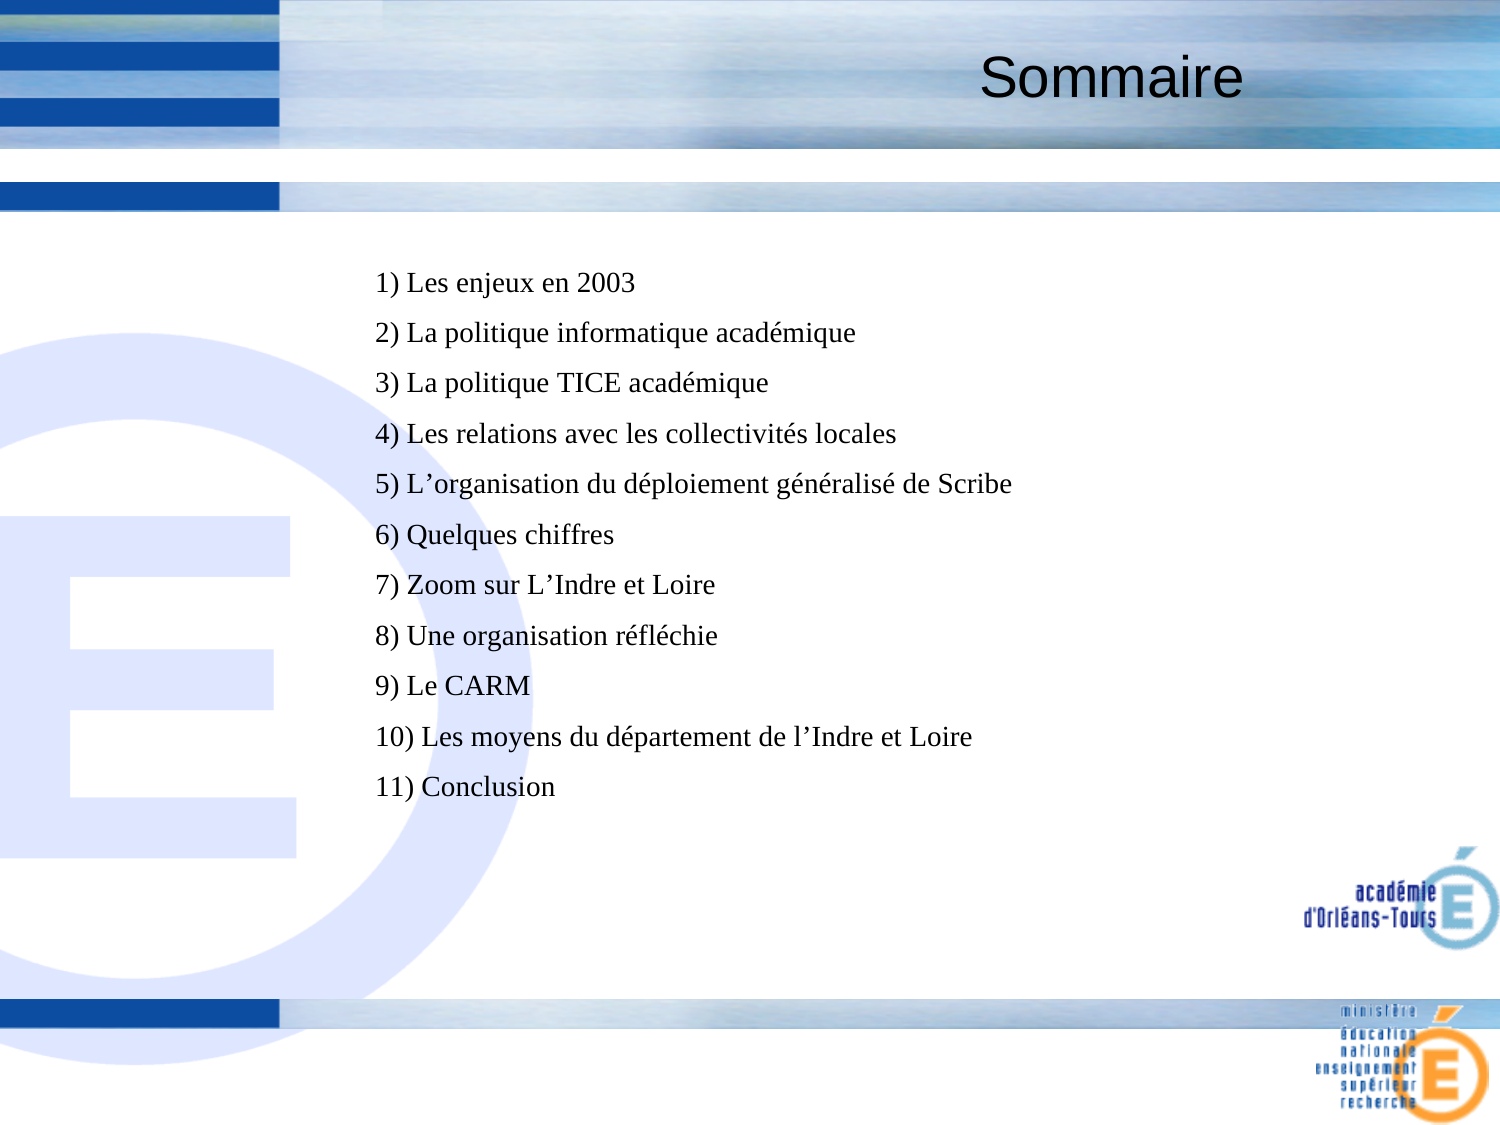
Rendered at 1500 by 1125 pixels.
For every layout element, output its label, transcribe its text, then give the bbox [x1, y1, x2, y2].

picture [0, 314, 1500, 1125]
picture [0, 182, 1500, 212]
text_box 1) Les enjeux en 2003 2) La politique informatique académique 3) La politique TICE académique 4) Les relations avec les collectivités locales 5) L’organisation du déploiement généralisé de Scribe 6) Quelques chiffres 7) Zoom sur L’Indre et Loire 8) Une organisation réfléchie 9) Le CARM 10) Les moyens du département de l’Indre et Loire 11) Conclusion [360, 207, 1341, 861]
picture [0, 0, 1500, 149]
title Sommaire [761, 30, 1463, 128]
picture [1304, 846, 1500, 992]
